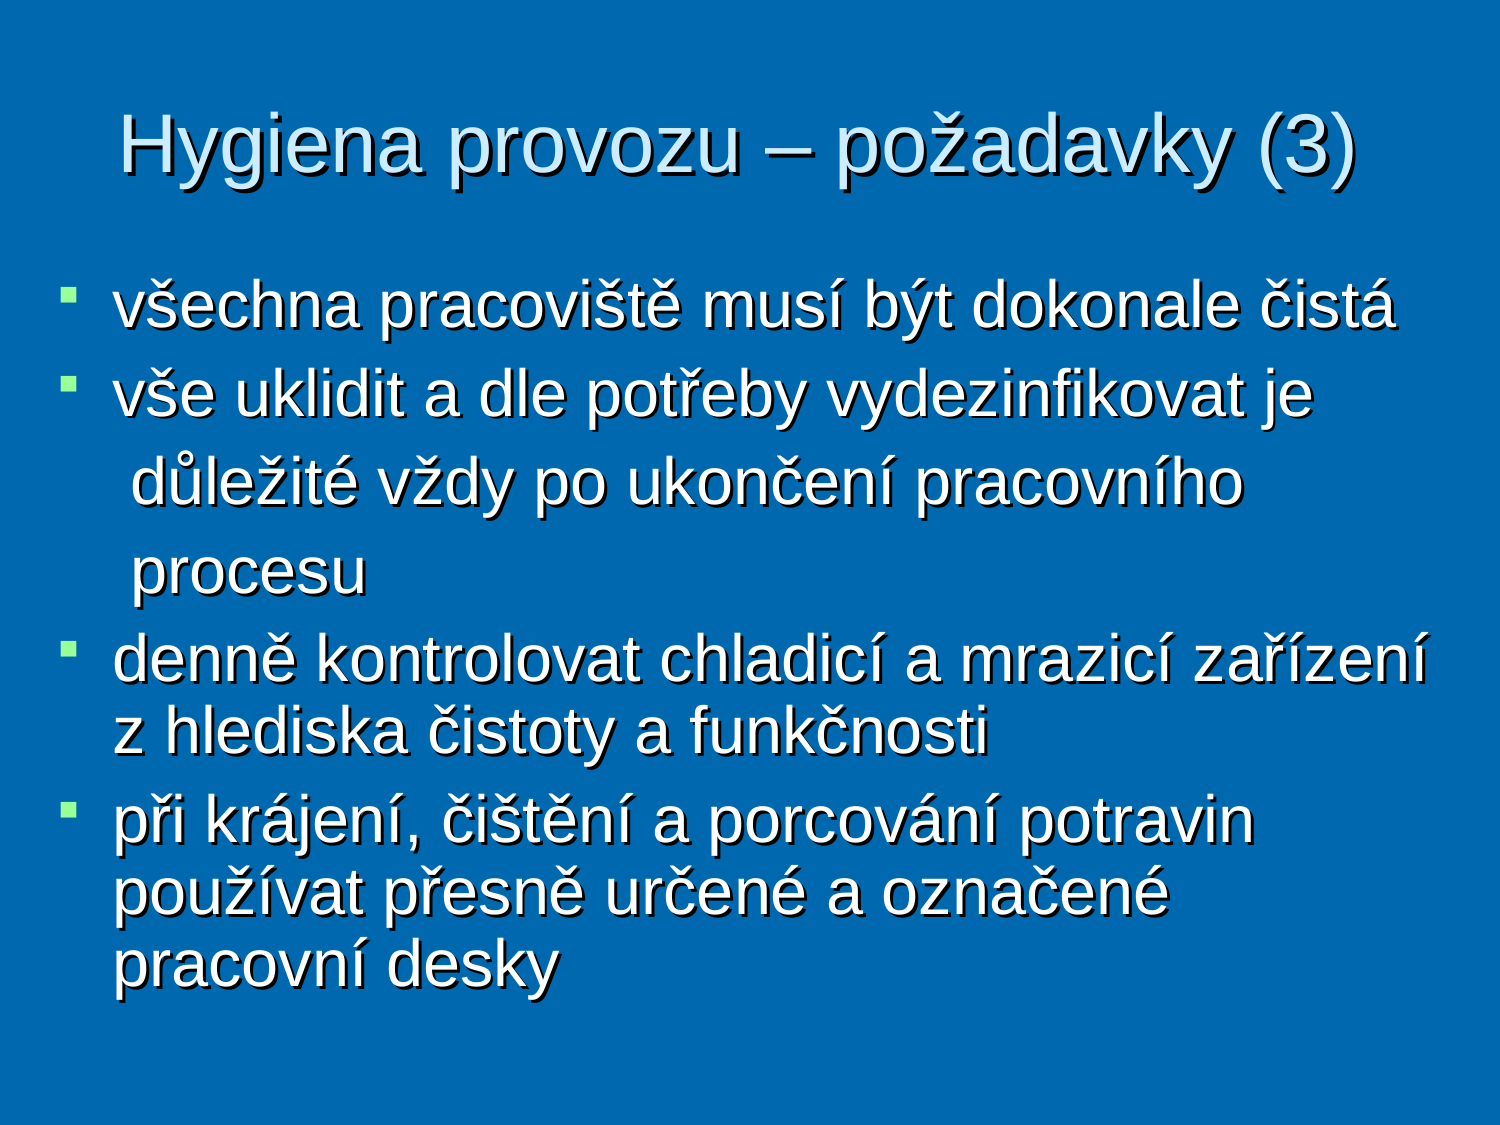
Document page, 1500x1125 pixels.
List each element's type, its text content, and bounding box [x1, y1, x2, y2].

title Hygiena provozu – požadavky (3) [75, 45, 1426, 233]
list všechna pracoviště musí být dokonale čistá vše uklidit a dle potřeby vydezinfikovat je důležité vždy po ukončení pracovního procesu denně kontrolovat chladicí a mrazicí zařízení z hlediska čistoty a funkčnosti při krájení, čištění a porcování potravin používat přesně určené a označené pracovní desky [41, 262, 1459, 1009]
